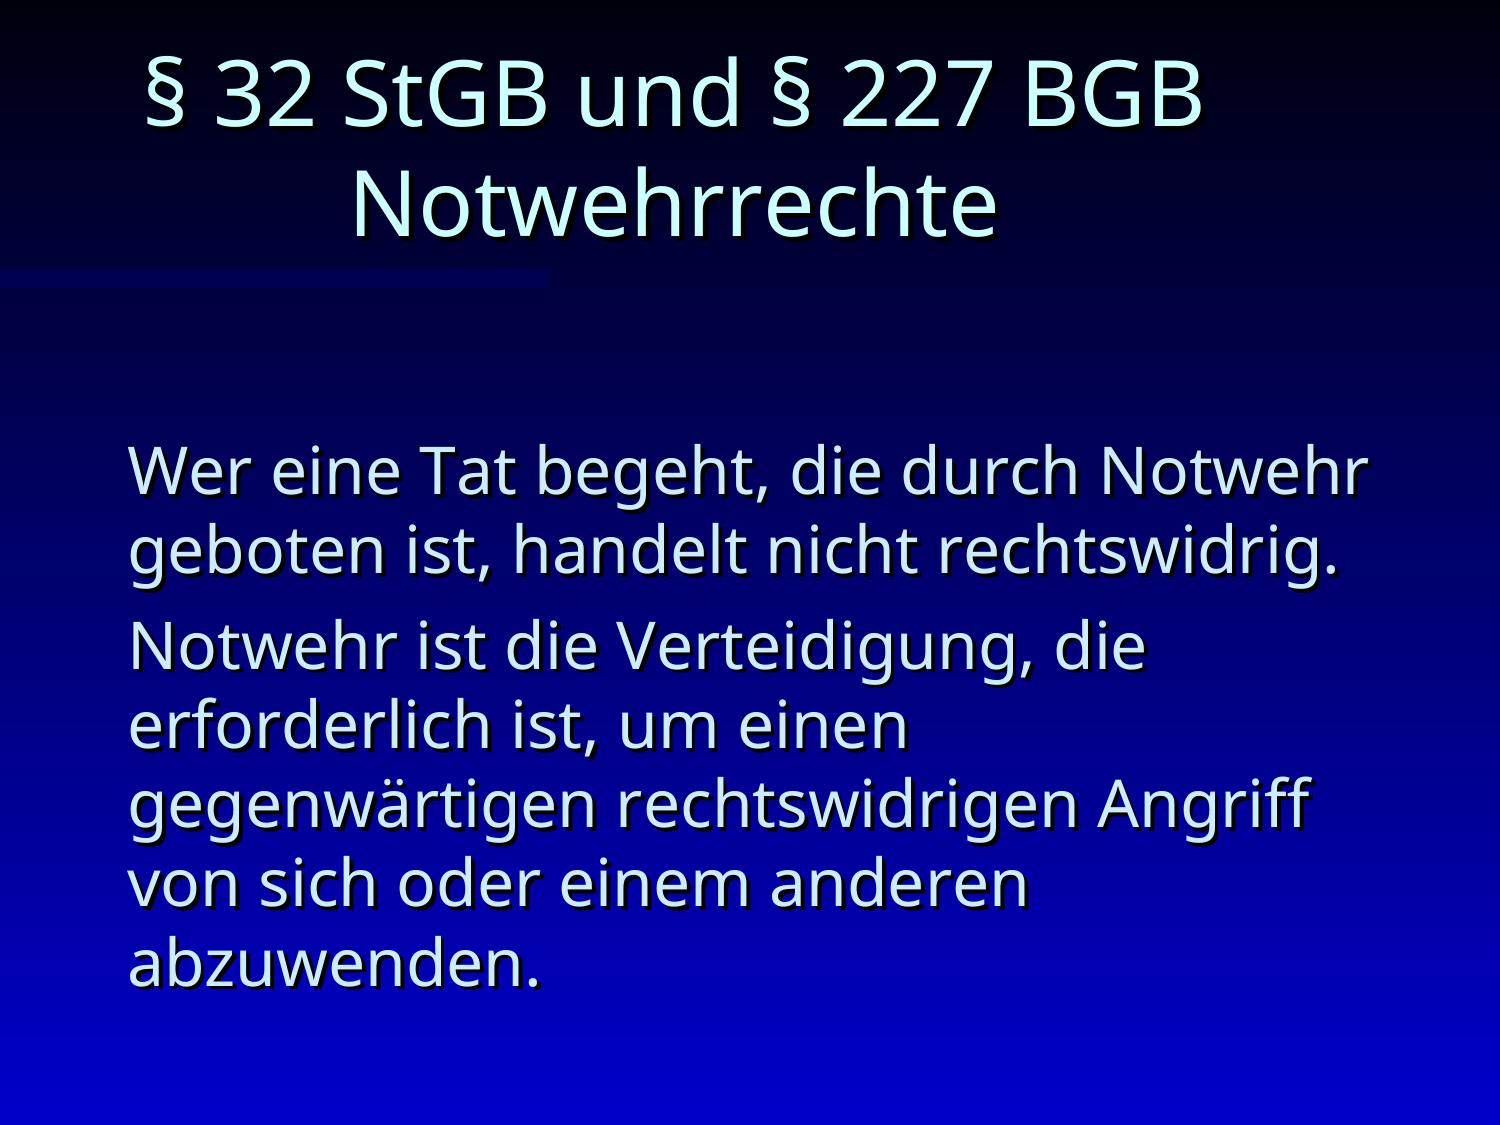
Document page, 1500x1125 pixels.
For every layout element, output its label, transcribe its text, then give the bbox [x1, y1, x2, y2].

title § 32 StGB und § 227 BGB Notwehrrechte [37, 27, 1313, 263]
list Wer eine Tat begeht, die durch Notwehr geboten ist, handelt nicht rechtswidrig. Notwehr ist die Verteidigung, die erforderlich ist, um einen gegenwärtigen rechtswidrigen Angriff von sich oder einem anderen abzuwenden. [112, 324, 1388, 1001]
